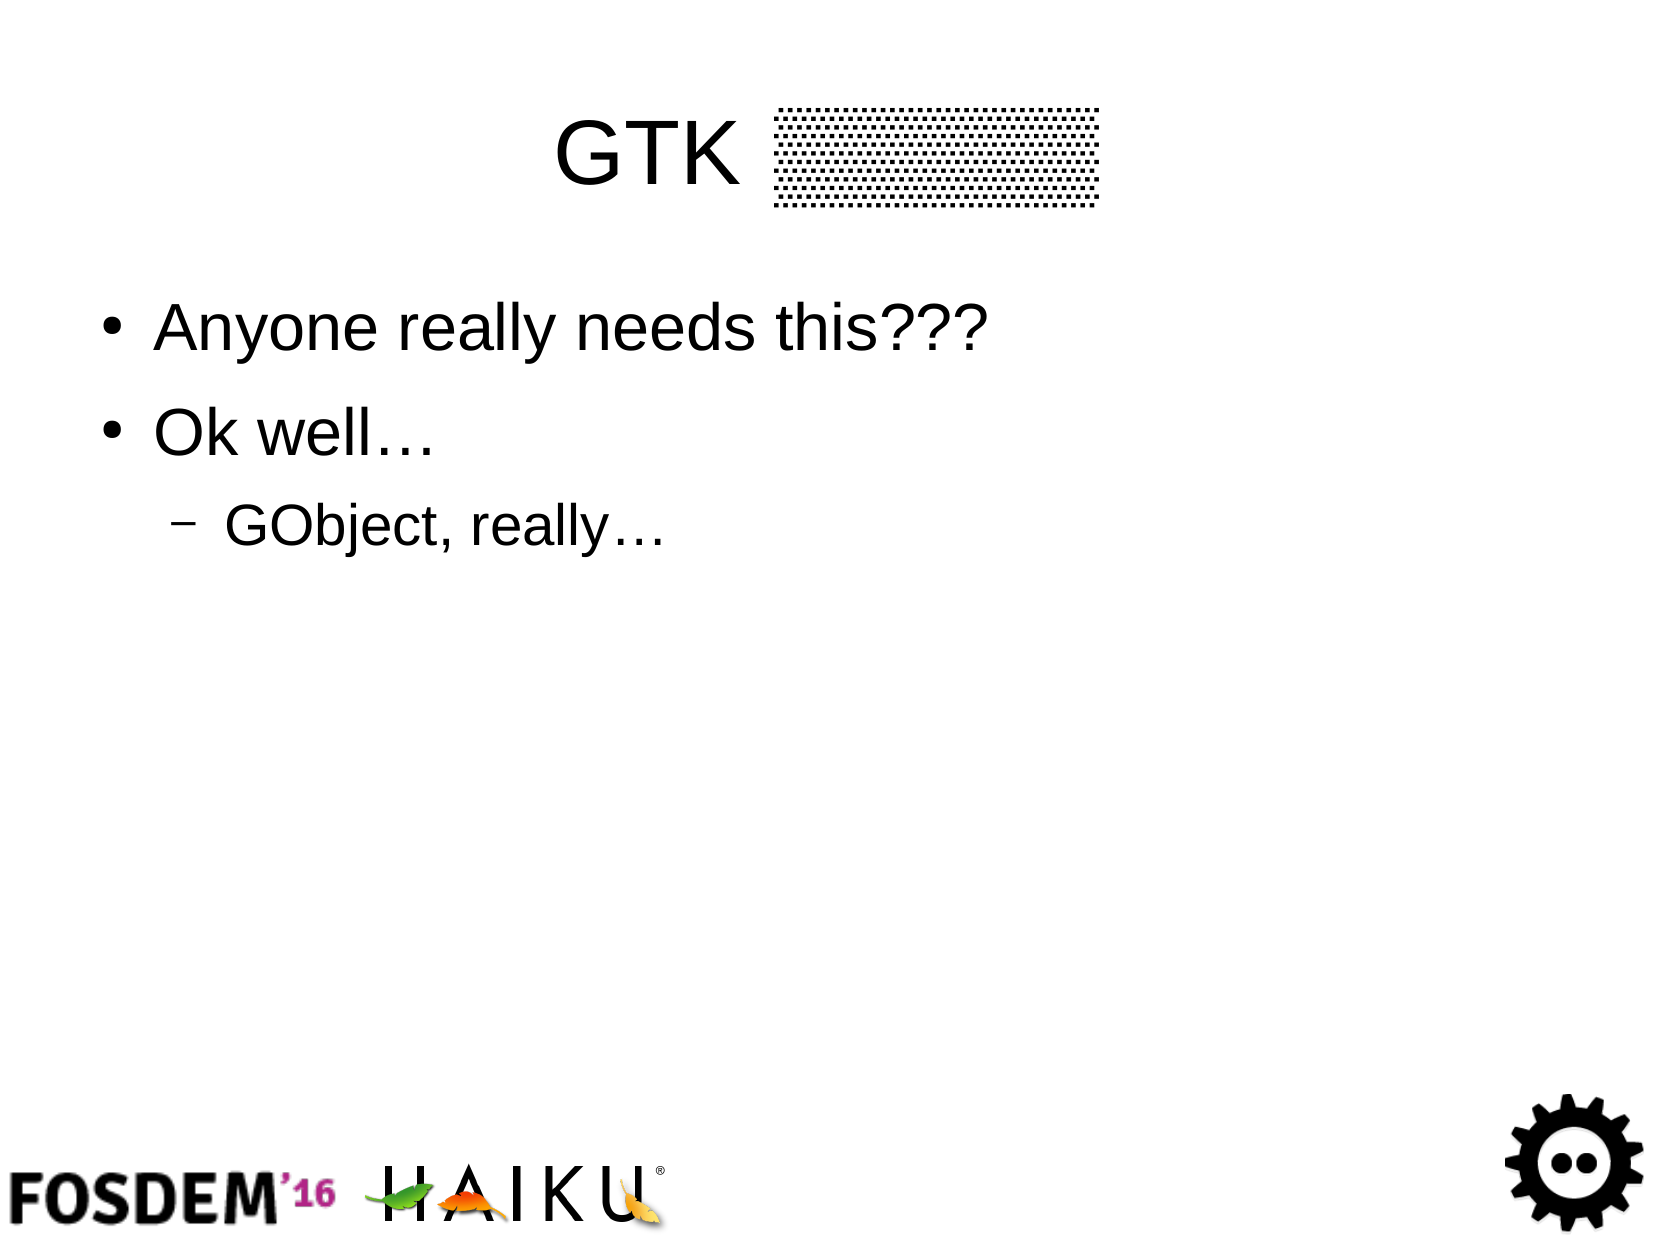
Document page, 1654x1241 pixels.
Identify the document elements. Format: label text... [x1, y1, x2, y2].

picture [1505, 1094, 1648, 1235]
picture [0, 1152, 350, 1241]
picture [363, 1163, 670, 1235]
list Anyone really needs this??? Ok well… GObject, really… [82, 290, 1571, 1010]
title GTK ▒▒▒▒▒ [82, 49, 1571, 257]
